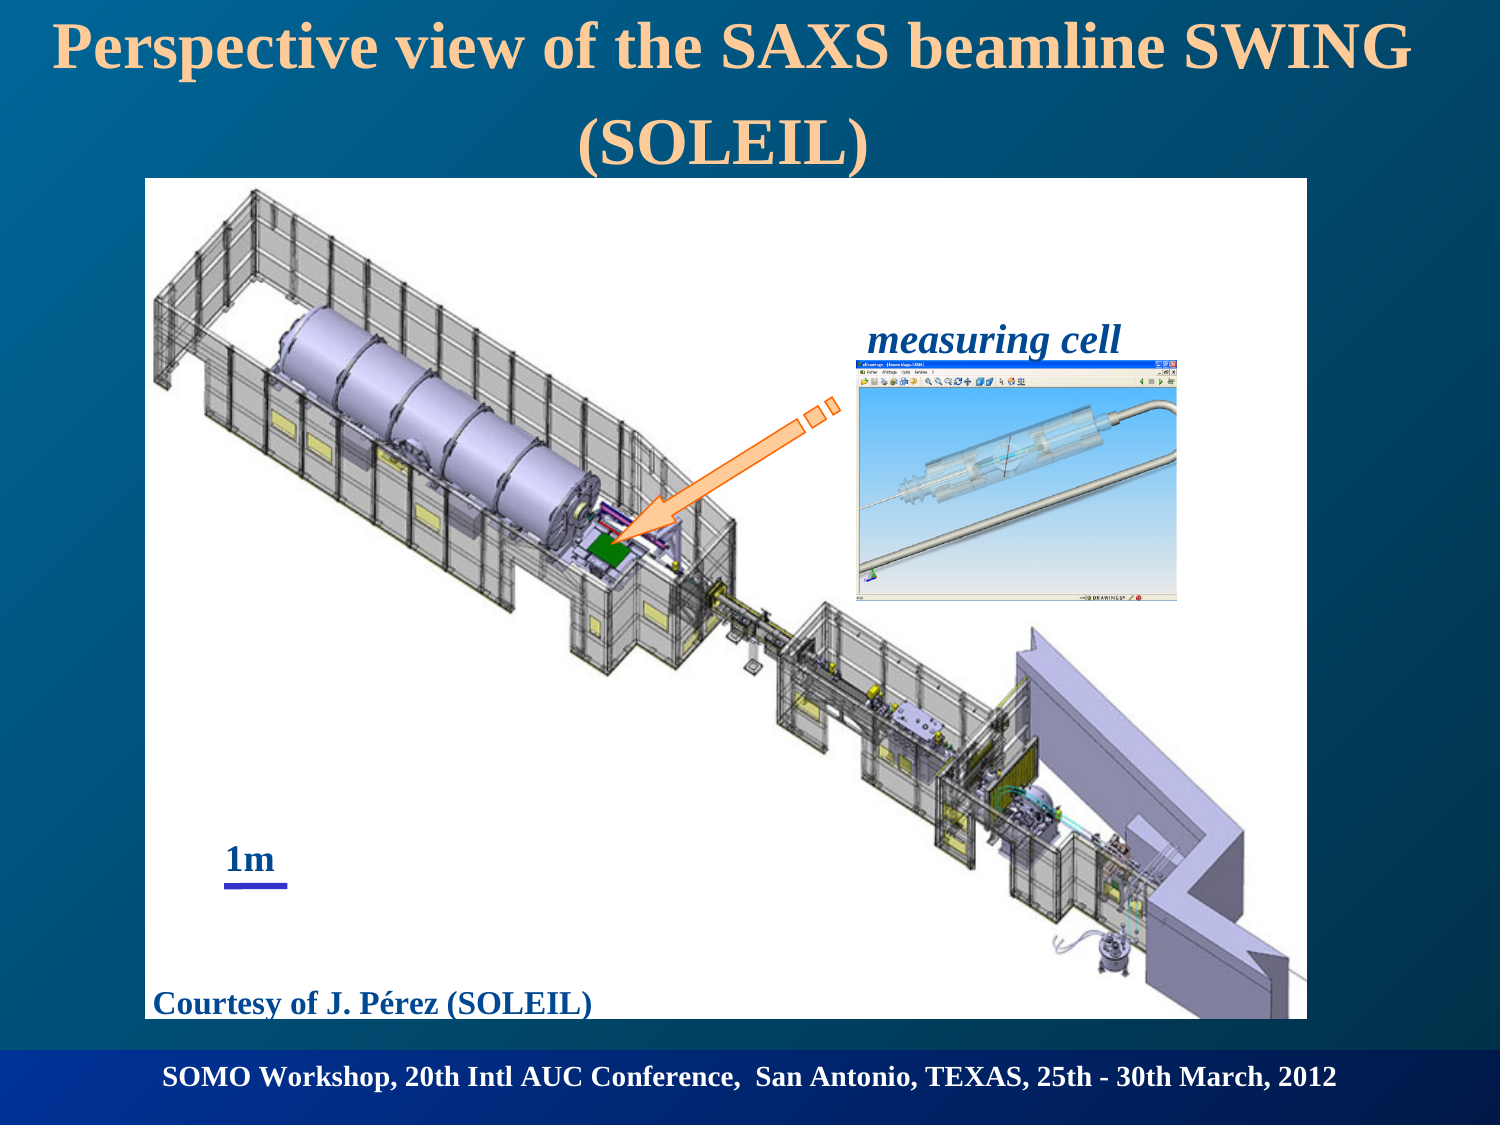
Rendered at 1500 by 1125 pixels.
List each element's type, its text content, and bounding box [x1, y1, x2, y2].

text_box SOMO Workshop, 20th Intl AUC Conference, San Antonio, TEXAS, 25th - 30th March, 2012 [0, 1050, 1500, 1125]
text_box Courtesy of J. Pérez (SOLEIL) [138, 973, 707, 1029]
text_box Perspective view of the SAXS beamline SWING (SOLEIL) [0, 0, 1487, 190]
text_box [825, 397, 841, 415]
picture [146, 190, 1306, 1018]
text_box [803, 405, 827, 428]
text_box measuring cell [852, 304, 1137, 370]
text_box [611, 419, 806, 545]
text_box 1m [210, 826, 290, 887]
